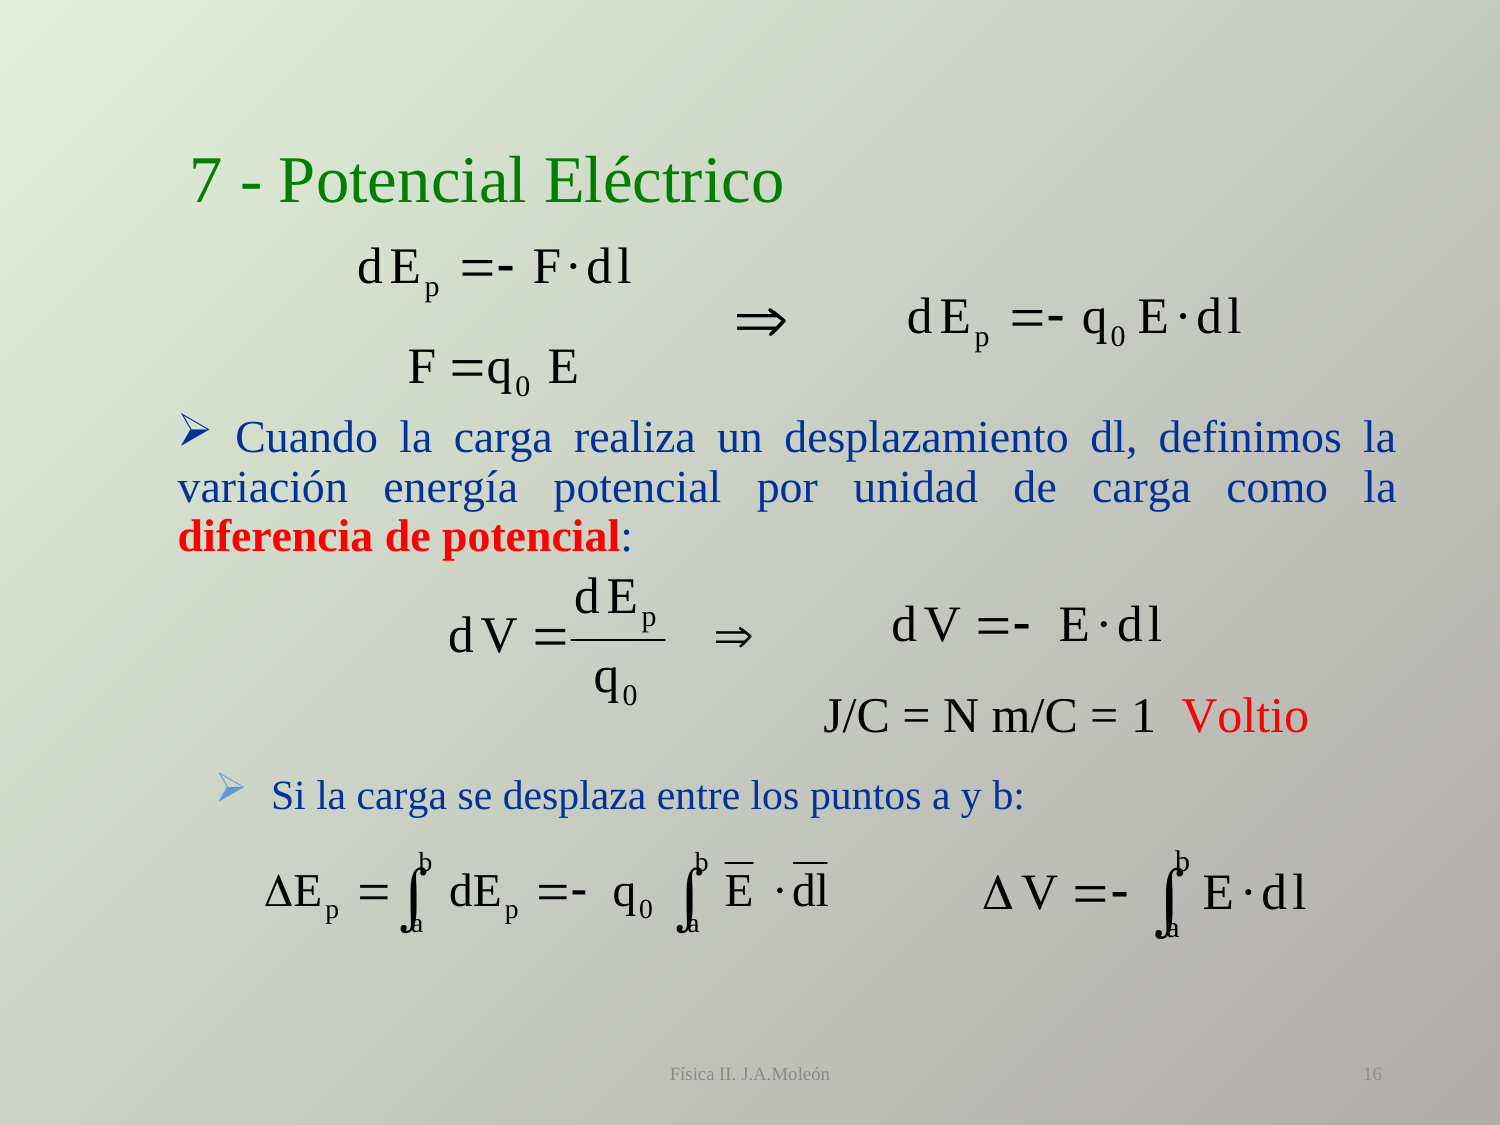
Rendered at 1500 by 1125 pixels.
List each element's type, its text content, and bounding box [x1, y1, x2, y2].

title 7 - Potencial Eléctrico [174, 87, 1425, 275]
chart [441, 562, 775, 717]
chart [884, 581, 1176, 663]
chart [975, 837, 1322, 957]
text_box Física II. J.A.Moleón [496, 1042, 1004, 1103]
list Cuando la carga realiza un desplazamiento dl, definimos la variación energía potencial por unidad de carga como la diferencia de potencial: [162, 360, 1413, 925]
text_box J/C = N m/C = 1 Voltio [787, 674, 1401, 751]
chart [399, 323, 589, 409]
chart [350, 223, 646, 314]
chart [724, 290, 813, 361]
text_box <número> [1059, 1042, 1397, 1103]
text_box Si la carga se desplaza entre los puntos a y b: [199, 759, 1338, 826]
chart [900, 273, 1256, 364]
chart [257, 840, 838, 951]
